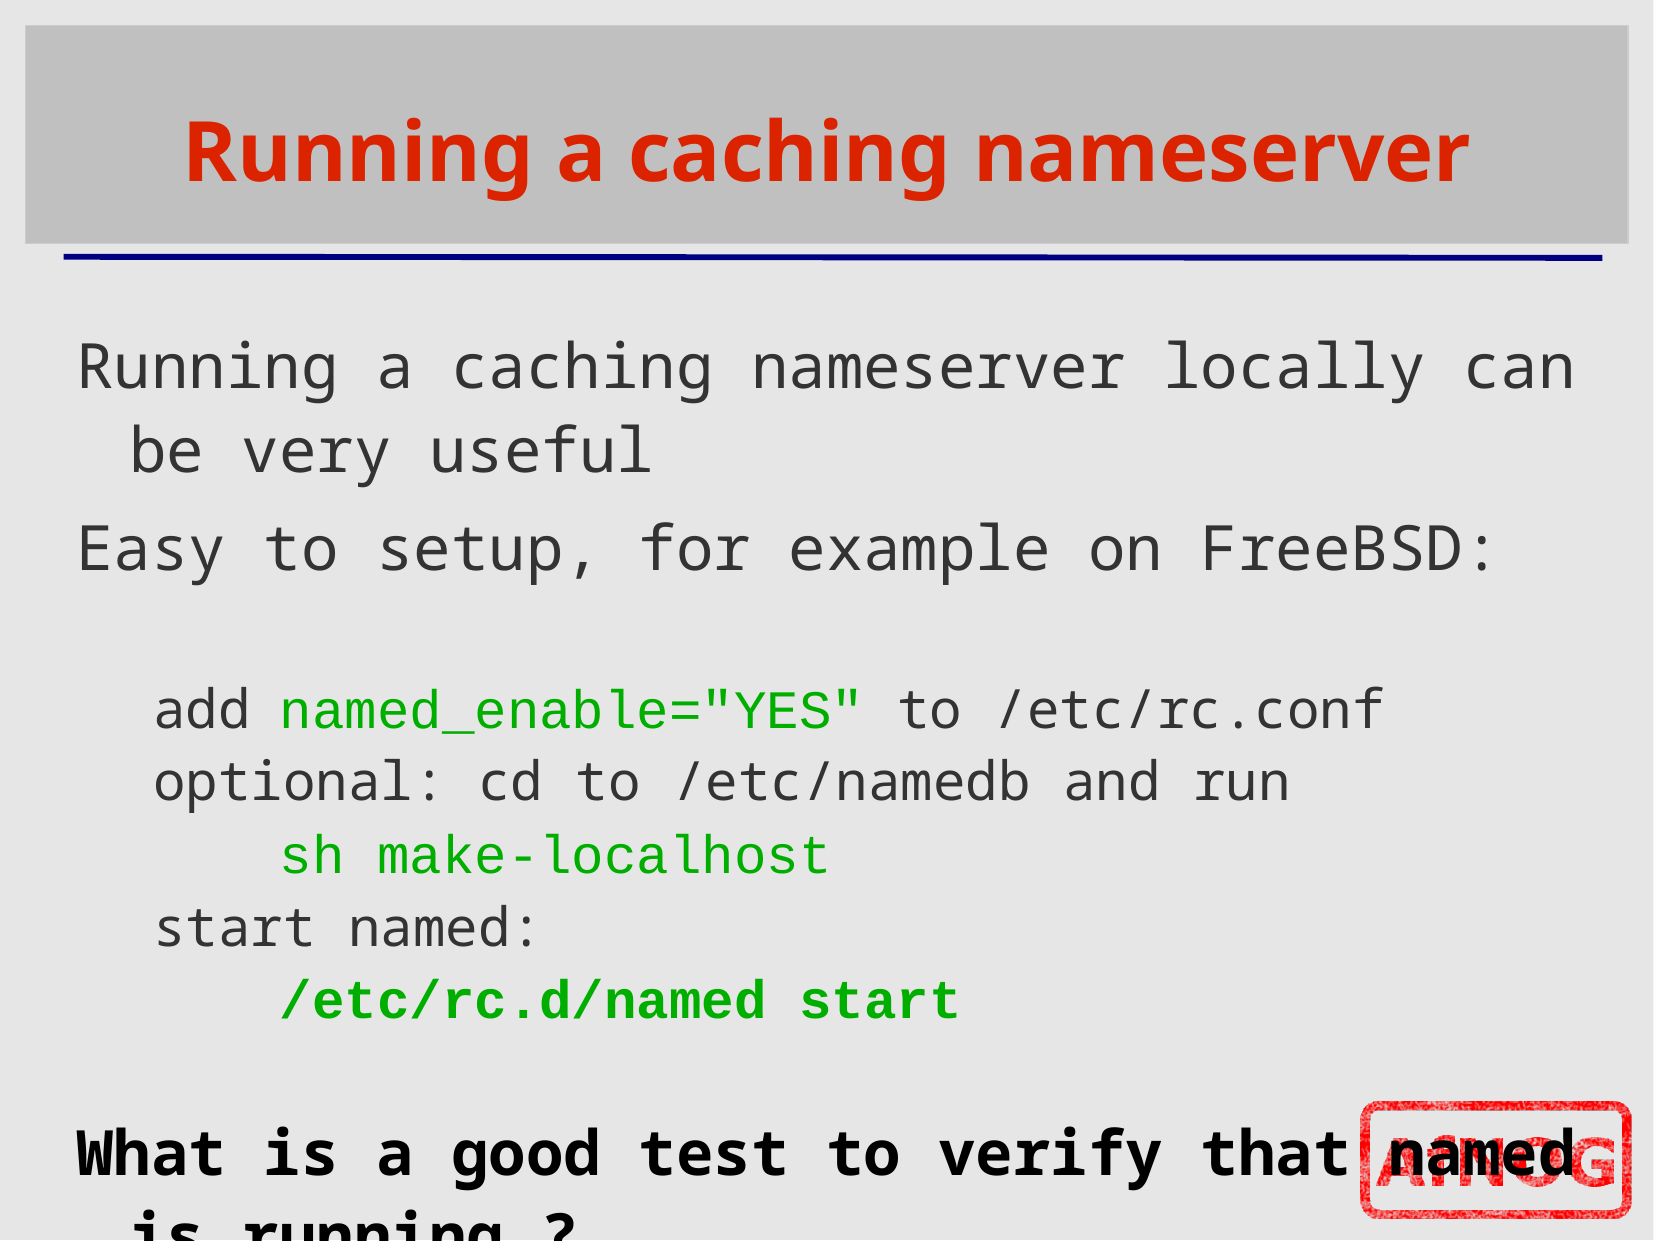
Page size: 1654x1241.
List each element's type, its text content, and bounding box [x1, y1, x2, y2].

list Running a caching nameserver locally can be very useful Easy to setup, for example on FreeBSD: add named_enable="YES" to /etc/rc.conf optional: cd to /etc/namedb and run sh make-localhost start named: /etc/rc.d/named start What is a good test to verify that named is running ? [59, 322, 1595, 1241]
picture [1595, 1100, 1632, 1219]
title Running a caching nameserver [121, 46, 1534, 254]
